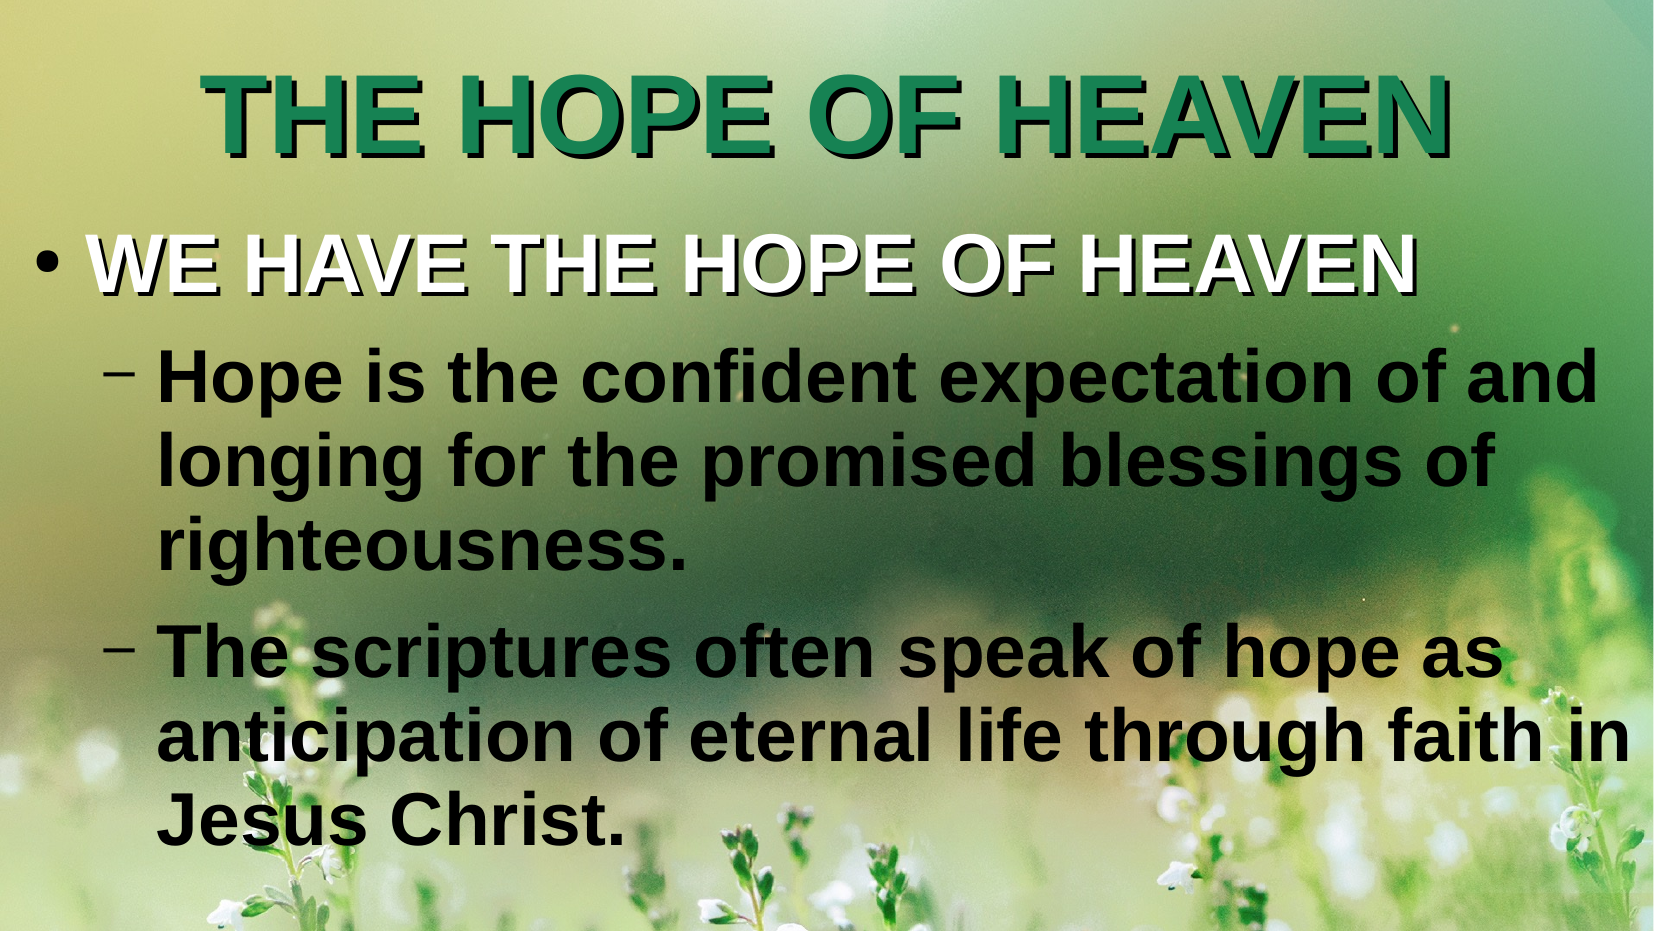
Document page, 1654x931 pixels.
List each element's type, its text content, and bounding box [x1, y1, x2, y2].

list WE HAVE THE HOPE OF HEAVEN Hope is the confident expectation of and longing for the promised blessings of righteousness. The scriptures often speak of hope as anticipation of eternal life through faith in Jesus Christ. [15, 217, 1636, 916]
title THE HOPE OF HEAVEN [82, 37, 1571, 193]
picture [0, 0, 1654, 931]
